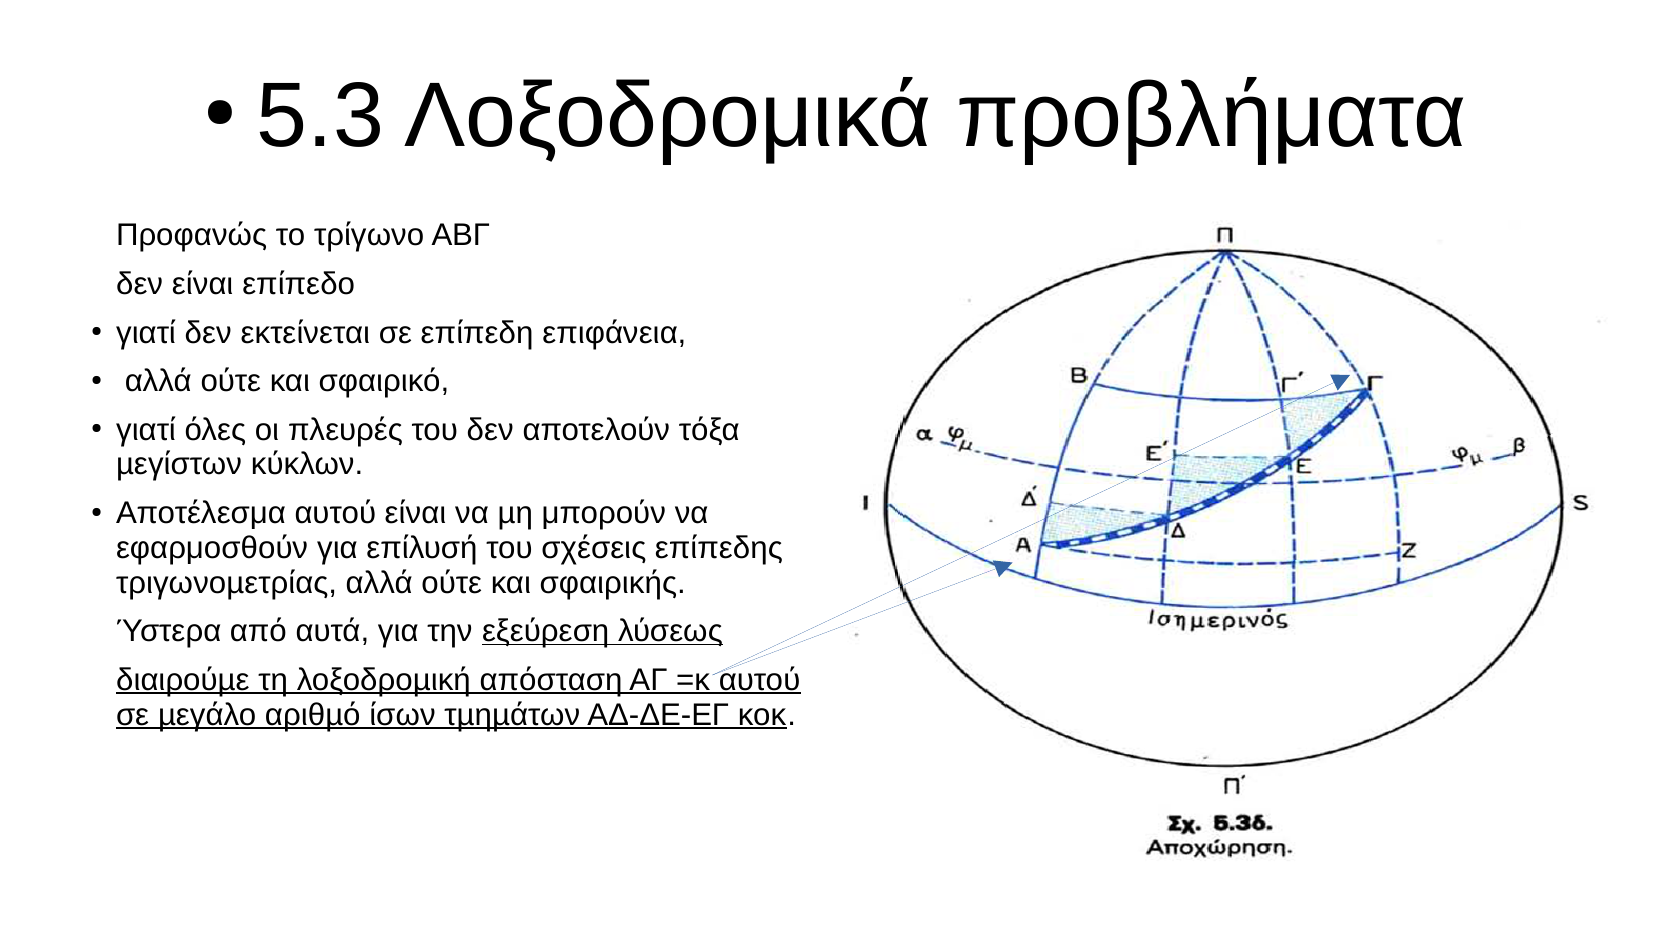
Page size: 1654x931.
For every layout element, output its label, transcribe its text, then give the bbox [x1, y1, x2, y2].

picture [825, 217, 1613, 863]
list Προφανώς το τρίγωνο ΑΒΓ δεν είναι επίπεδο γιατί δεν εκτείνεται σε επίπεδη επιφάνεια, αλλά ούτε και σφαιρικό, γιατί όλες οι πλευρές του δεν αποτελούν τόξα µεγίστων κύκλων. Αποτέλεσμα αυτού είναι να µη μπορούν να εφαρμοσθούν για επίλυσή του σχέσεις επίπεδης τριγωνοµετρίας, αλλά ούτε και σφαιρικής. Ύστερα από αυτά, για την εξεύρεση λύσεως διαιρούµε τη λοξοδροµική απόσταση ΑΓ =κ αυτού σε µεγάλο αριθµό ίσων τµηµάτων ΑΔ-ΔΕ-ΕΓ κοκ. [82, 217, 809, 758]
title 5.3 Λοξοδρομικά προβλήματα [82, 37, 1571, 193]
